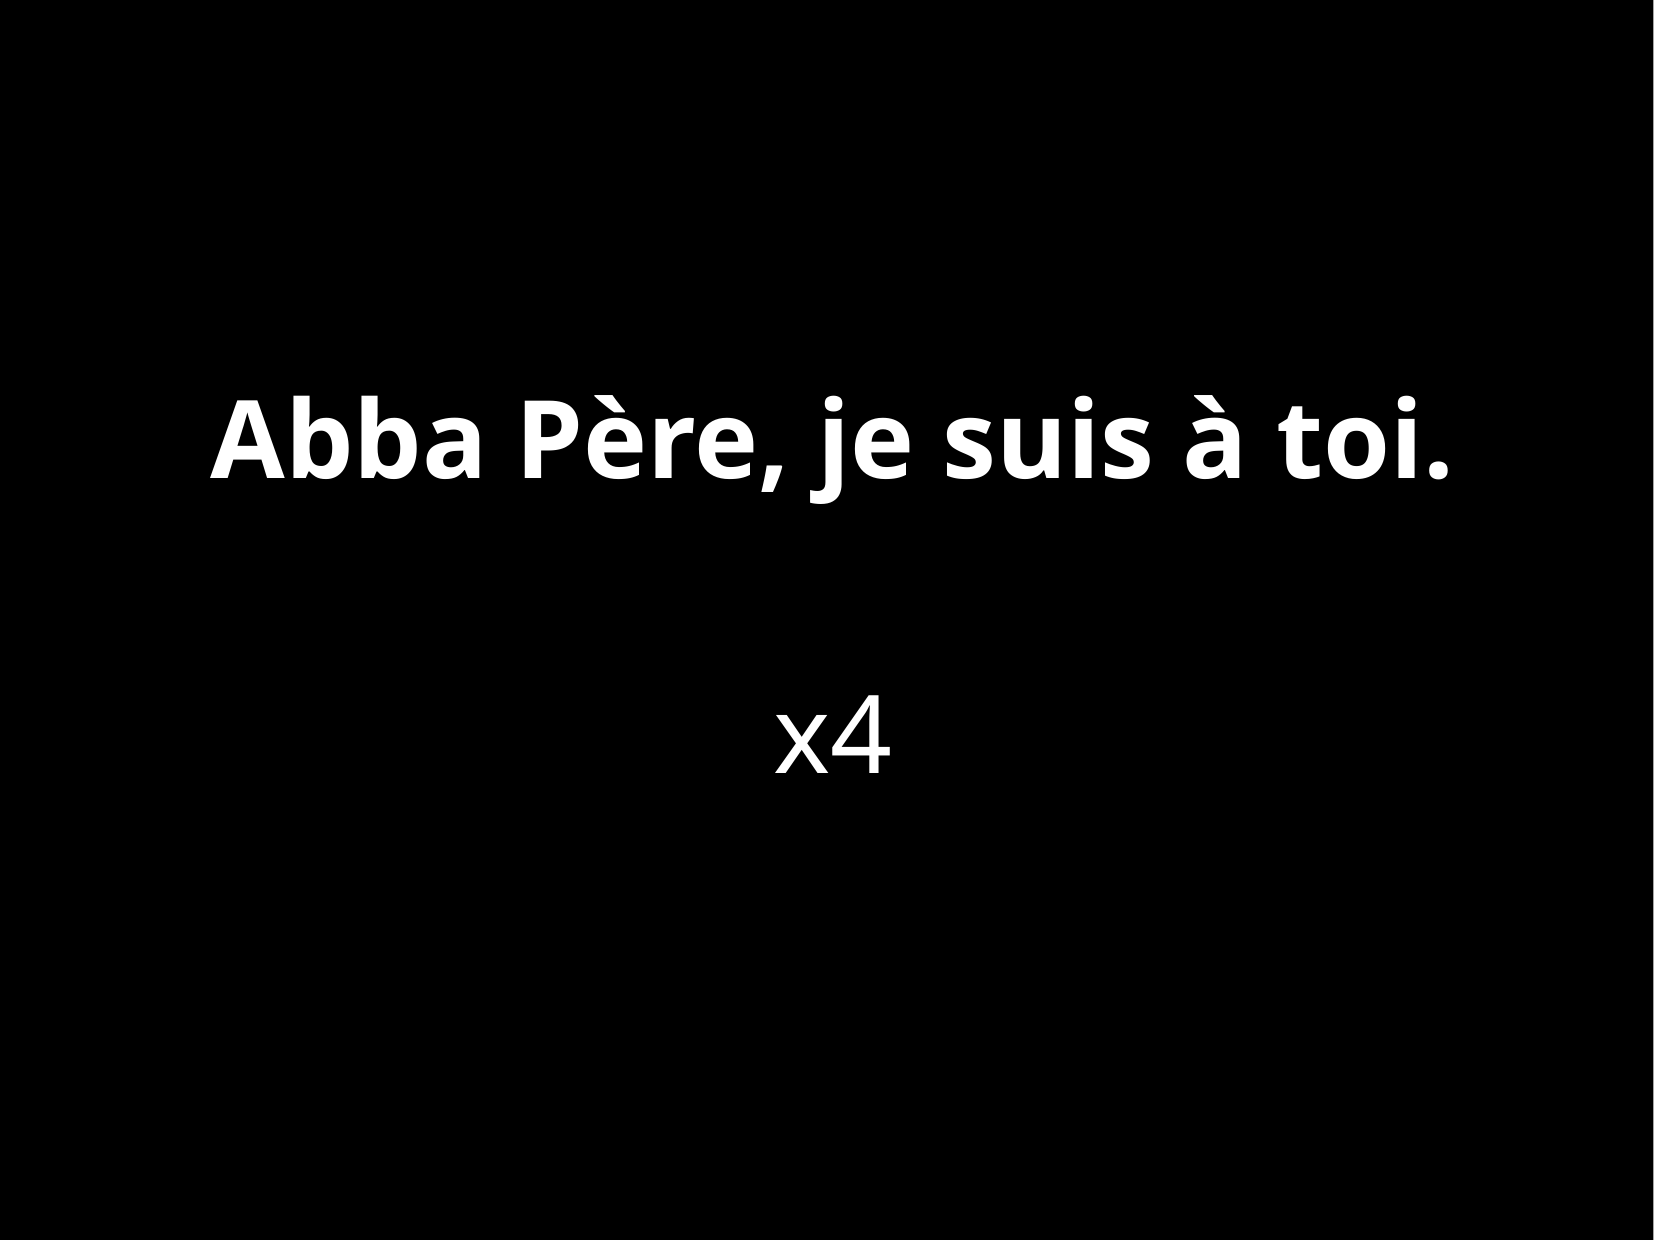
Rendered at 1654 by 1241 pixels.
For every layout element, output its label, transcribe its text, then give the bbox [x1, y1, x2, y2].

subtitle Abba Père, je suis à toi. x4 [23, 0, 1642, 1241]
